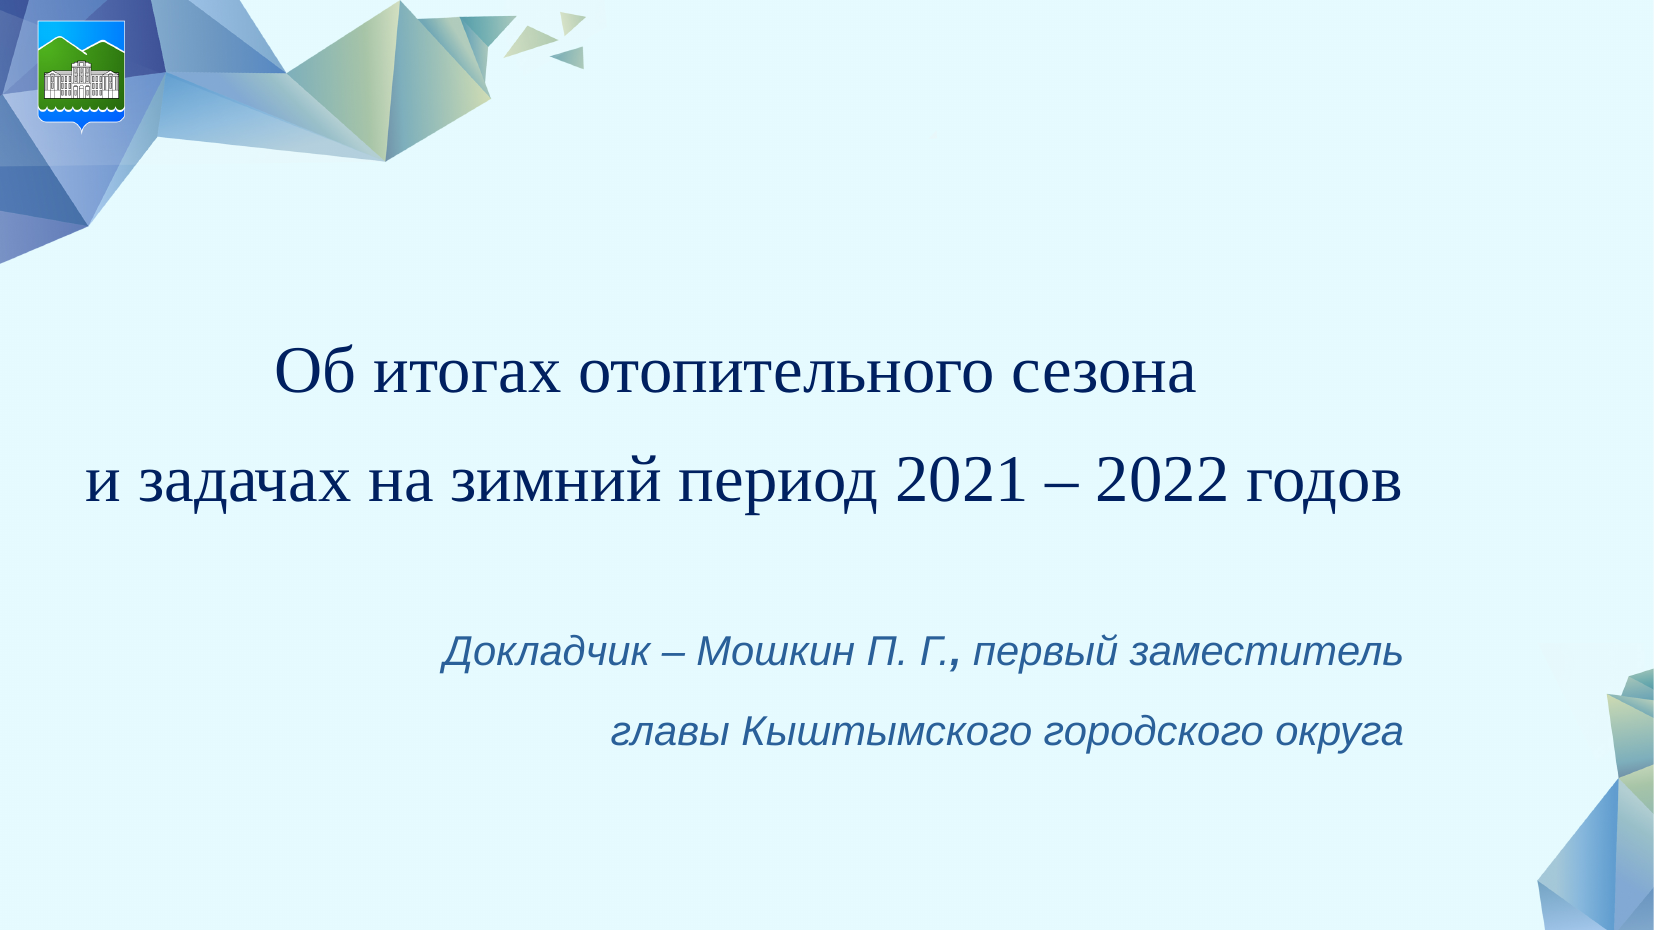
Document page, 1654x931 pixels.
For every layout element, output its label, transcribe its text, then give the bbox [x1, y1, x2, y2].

picture [0, 0, 1654, 931]
subtitle Об итогах отопительного сезона и задачах на зимний период 2021 – 2022 годов Докладчик – Мошкин П. Г., первый заместитель главы Кыштымского городского округа [68, 324, 1528, 755]
